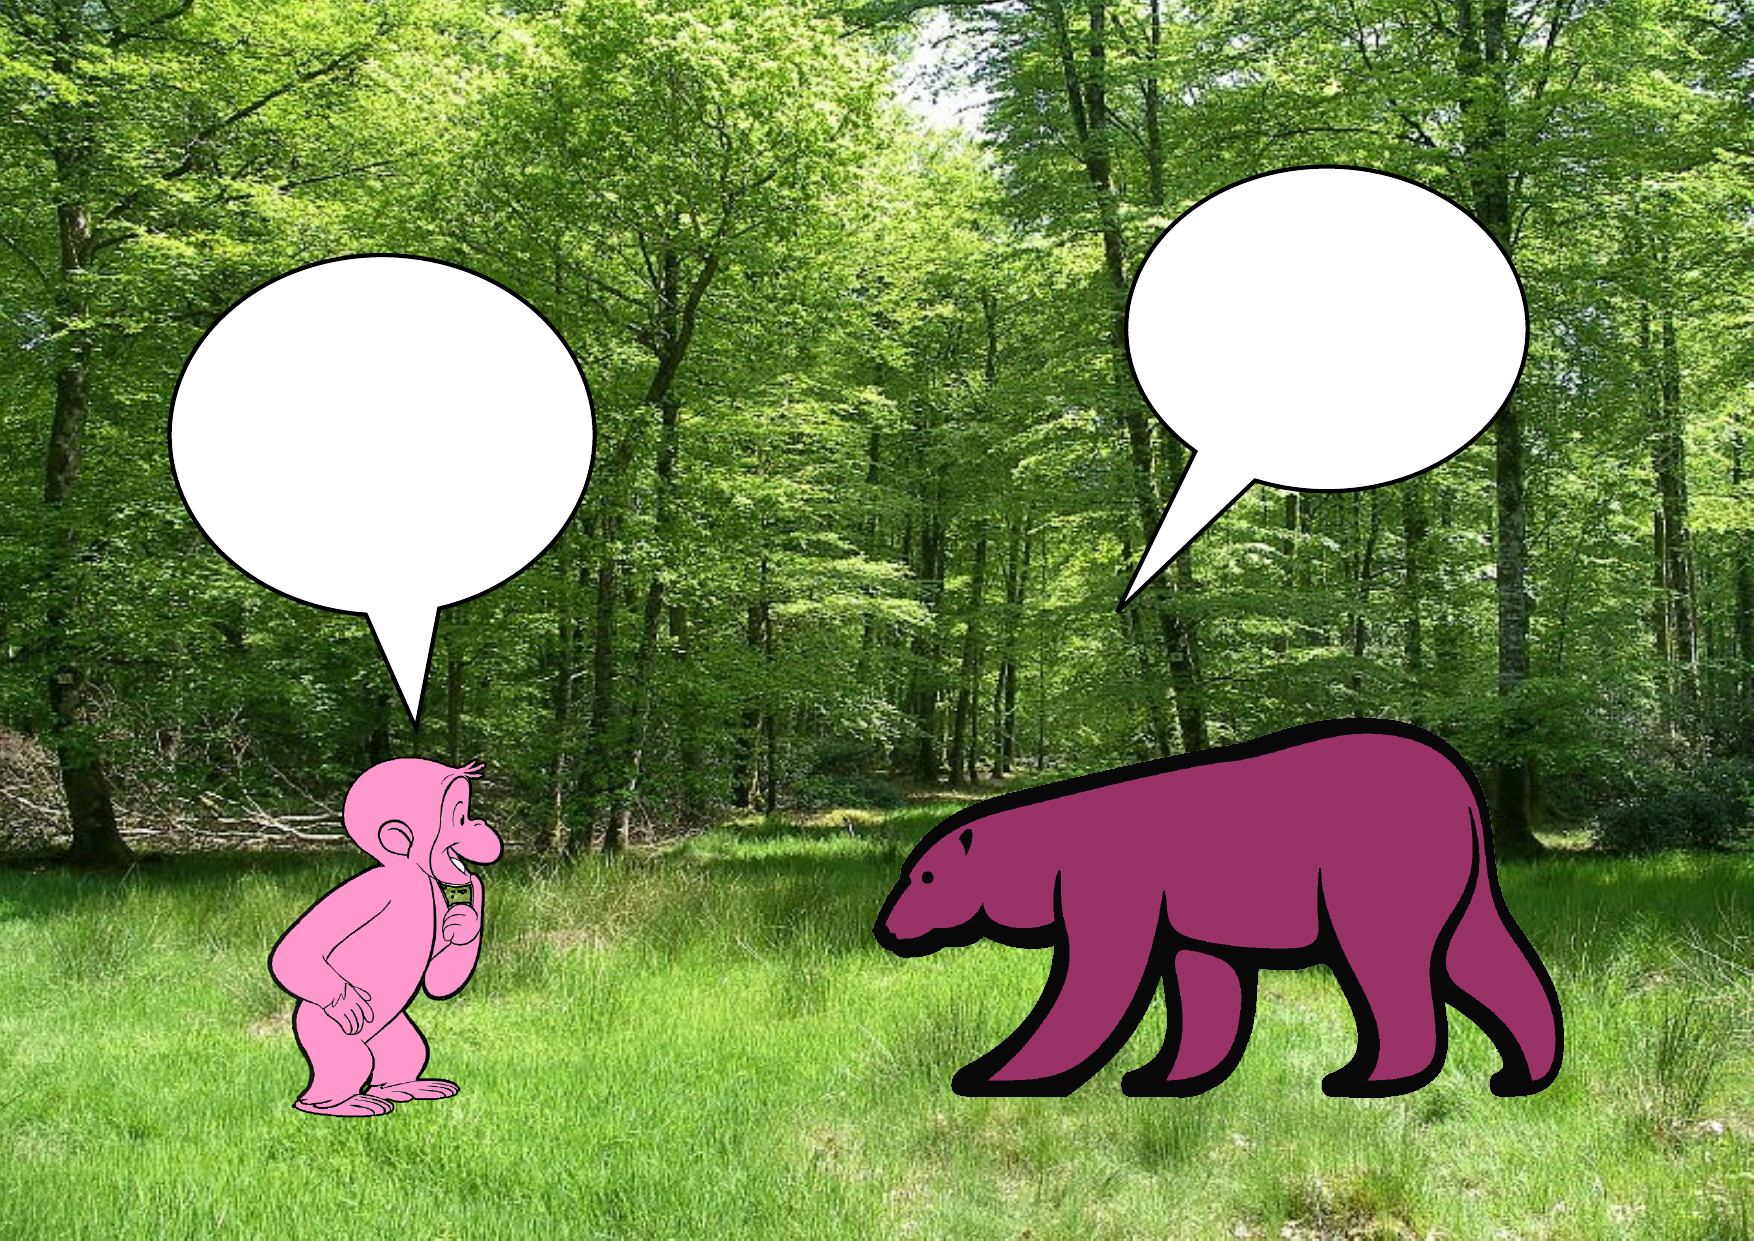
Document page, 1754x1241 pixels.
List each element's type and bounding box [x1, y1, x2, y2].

picture [0, 0, 1754, 1241]
text_box [169, 255, 595, 729]
text_box [1126, 166, 1528, 562]
